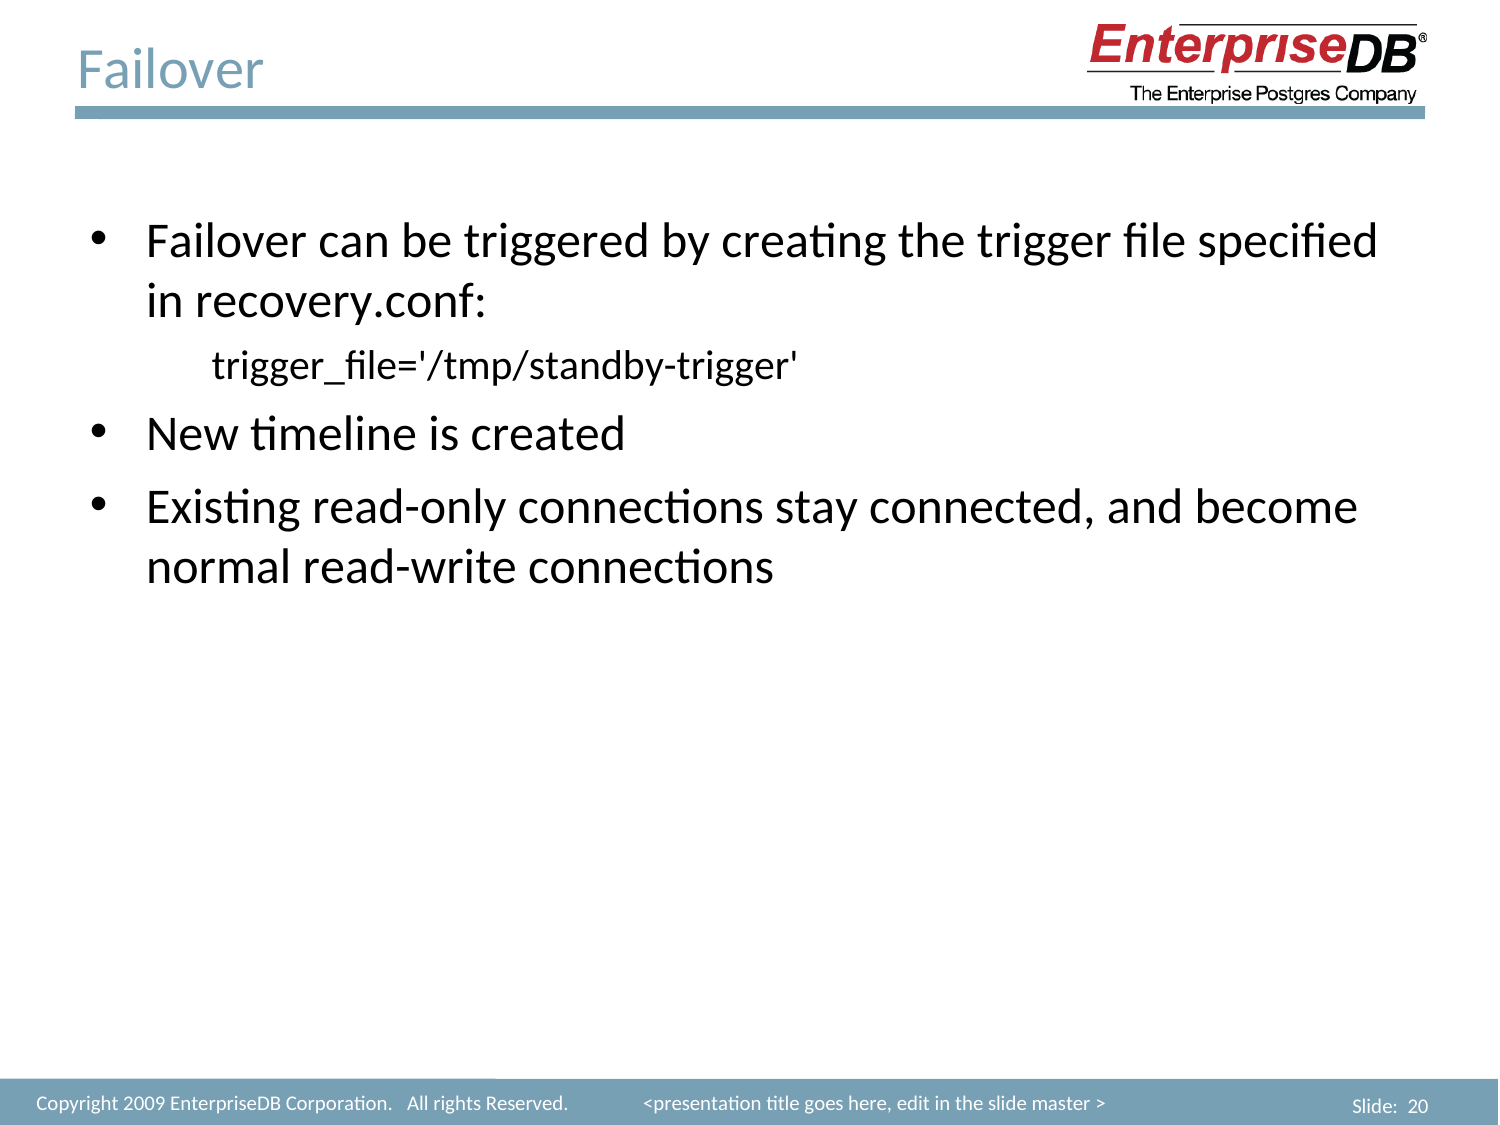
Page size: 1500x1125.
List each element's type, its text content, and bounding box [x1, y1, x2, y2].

picture [1088, 24, 1427, 104]
list Failover can be triggered by creating the trigger file specified in recovery.conf: trigger_file='/tmp/standby-trigger' New timeline is created Existing read-only connections stay connected, and become normal read-write connections [75, 200, 1426, 943]
title Failover [62, 12, 1088, 118]
